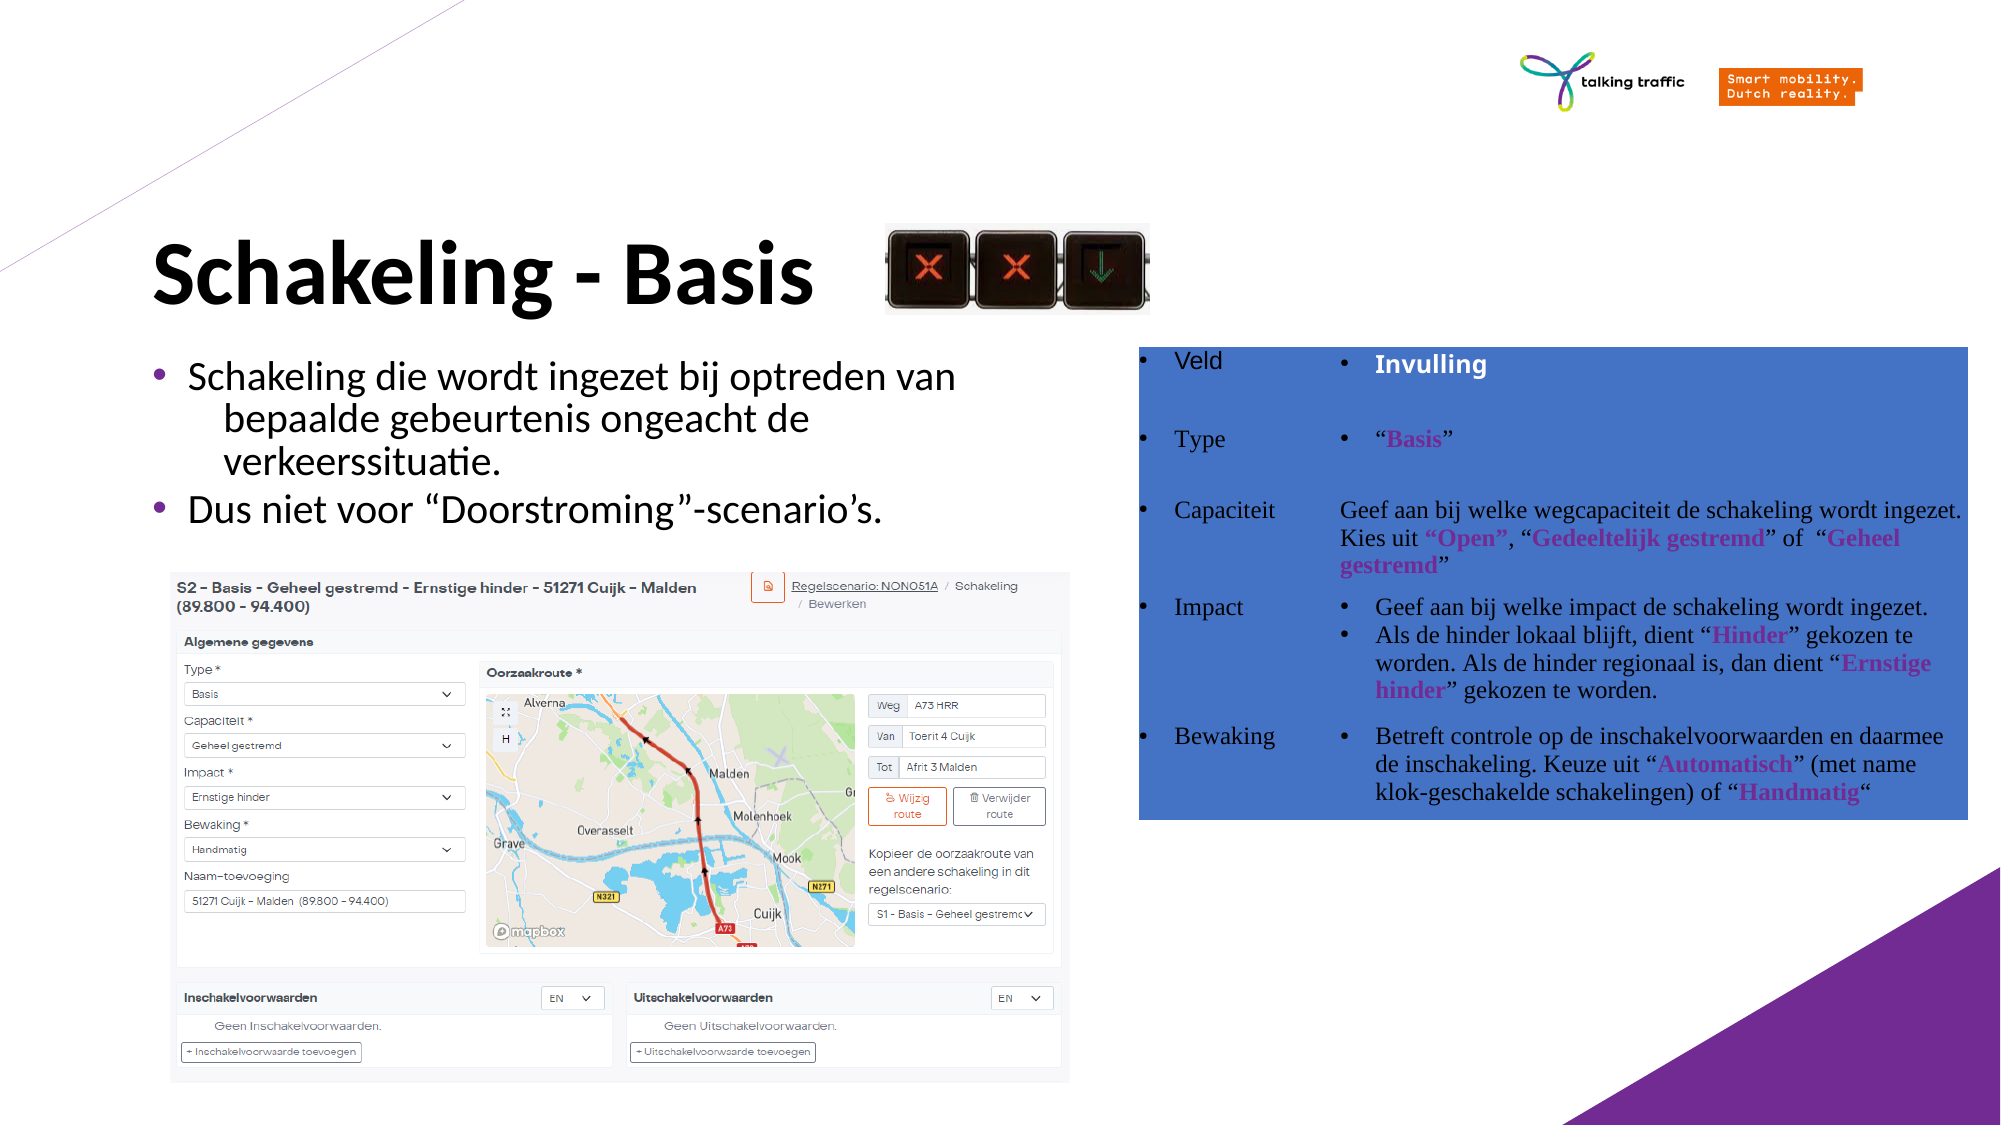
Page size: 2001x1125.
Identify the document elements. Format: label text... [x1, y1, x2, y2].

picture [885, 224, 1150, 315]
table_cell Bewaking [1139, 723, 1340, 820]
table_cell Impact [1139, 593, 1340, 723]
table_header Invulling [1340, 347, 1968, 425]
title Schakeling - Basis [137, 165, 1863, 332]
table_cell Geef aan bij welke wegcapaciteit de schakeling wordt ingezet. Kies uit “Open”, “Gedeeltelijk gestremd” of “Geheel gestremd” [1340, 496, 1968, 593]
text_box 43 [1412, 1042, 1863, 1103]
picture [170, 572, 1070, 1083]
table_cell Geef aan bij welke impact de schakeling wordt ingezet. Als de hinder lokaal blijft, dient “Hinder” gekozen te worden. Als de hinder regionaal is, dan dient “Ernstige hinder” gekozen te worden. [1340, 593, 1968, 723]
table_cell Capaciteit [1139, 496, 1340, 593]
table_cell Betreft controle op de inschakelvoorwaarden en daarmee de inschakeling. Keuze uit “Automatisch” (met name klok-geschakelde schakelingen) of “Handmatig“ [1340, 723, 1968, 820]
table_header Veld [1139, 347, 1340, 425]
table_cell “Basis” [1340, 425, 1968, 496]
list Schakeling die wordt ingezet bij optreden van bepaalde gebeurtenis ongeacht de verkeerssituatie. Dus niet voor “Doorstroming”-scenario’s. [137, 356, 1000, 1014]
table_cell Type [1139, 425, 1340, 496]
